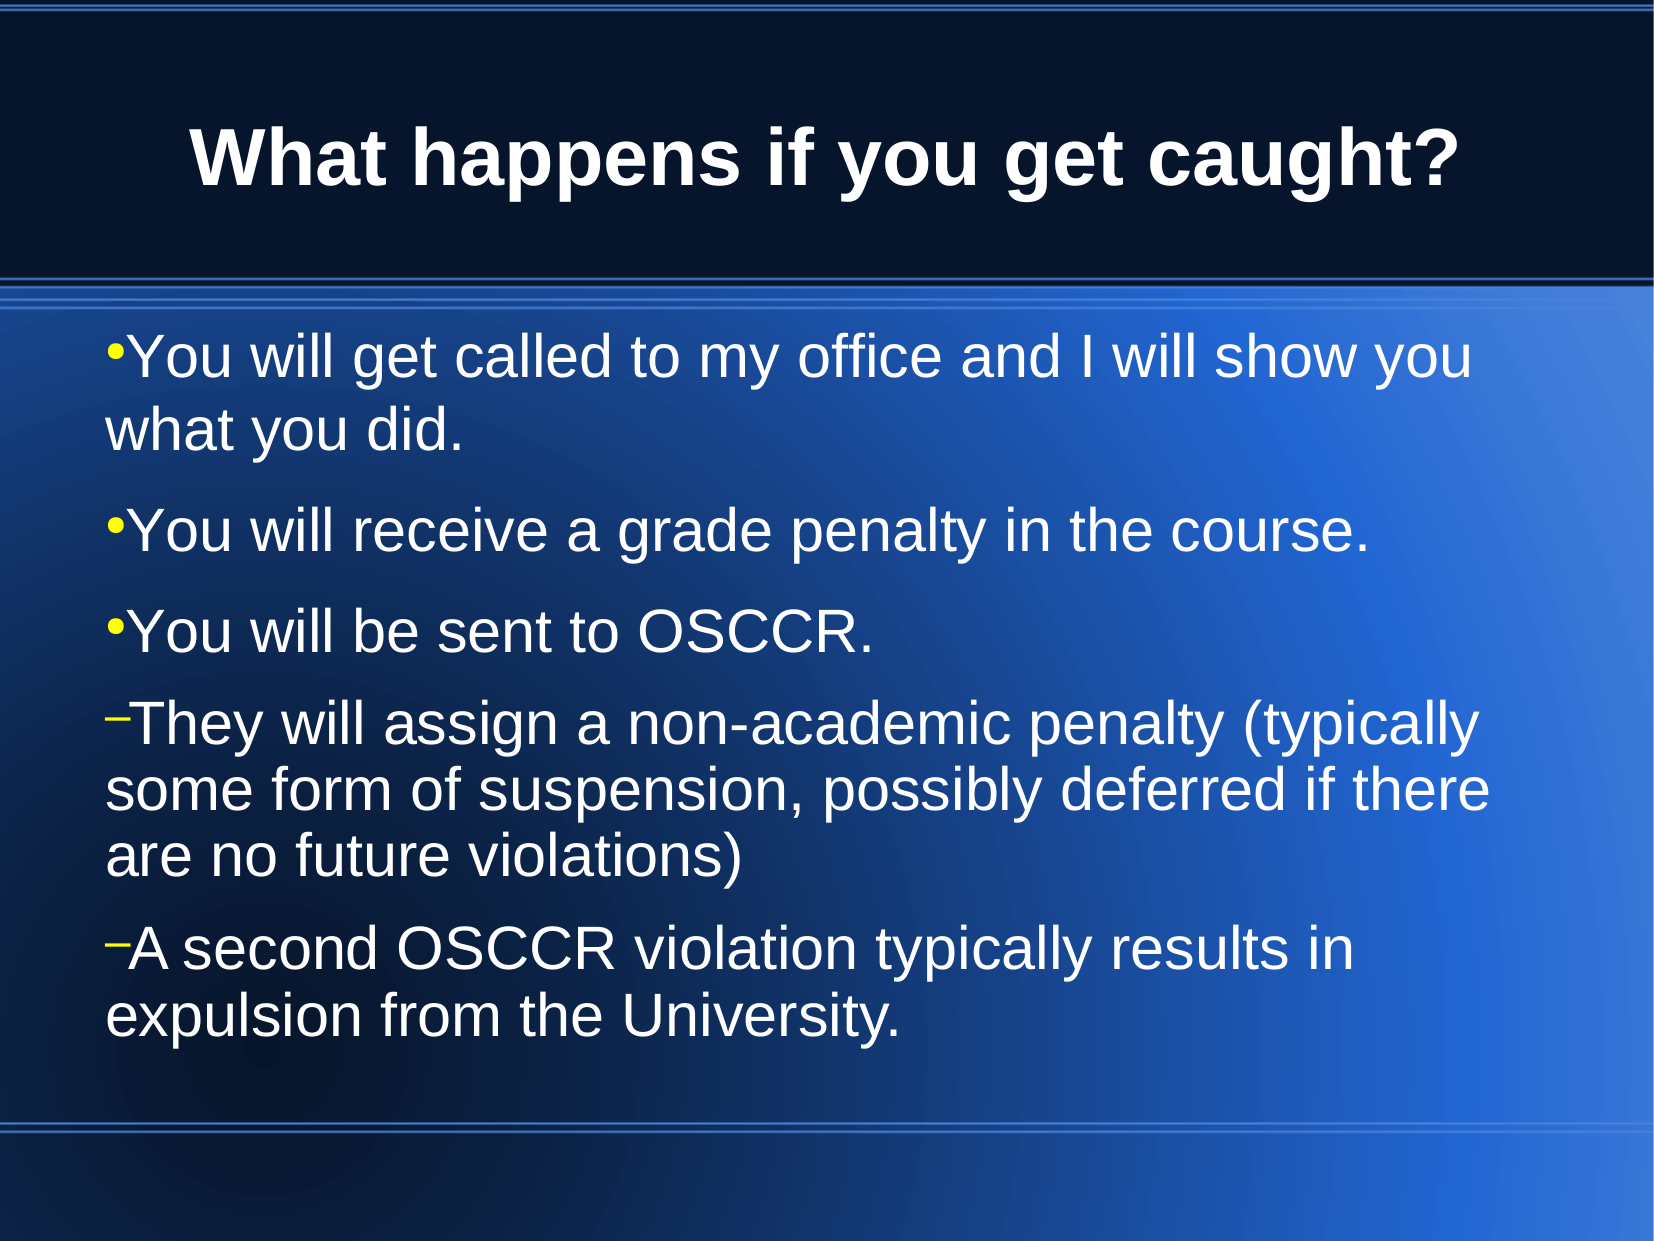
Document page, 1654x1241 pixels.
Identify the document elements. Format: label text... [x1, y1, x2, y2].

title What happens if you get caught? [82, 49, 1571, 257]
list You will get called to my office and I will show you what you did. You will receive a grade penalty in the course. You will be sent to OSCCR. They will assign a non-academic penalty (typically some form of suspension, possibly deferred if there are no future violations) A second OSCCR violation typically results in expulsion from the University. [105, 315, 1561, 1053]
